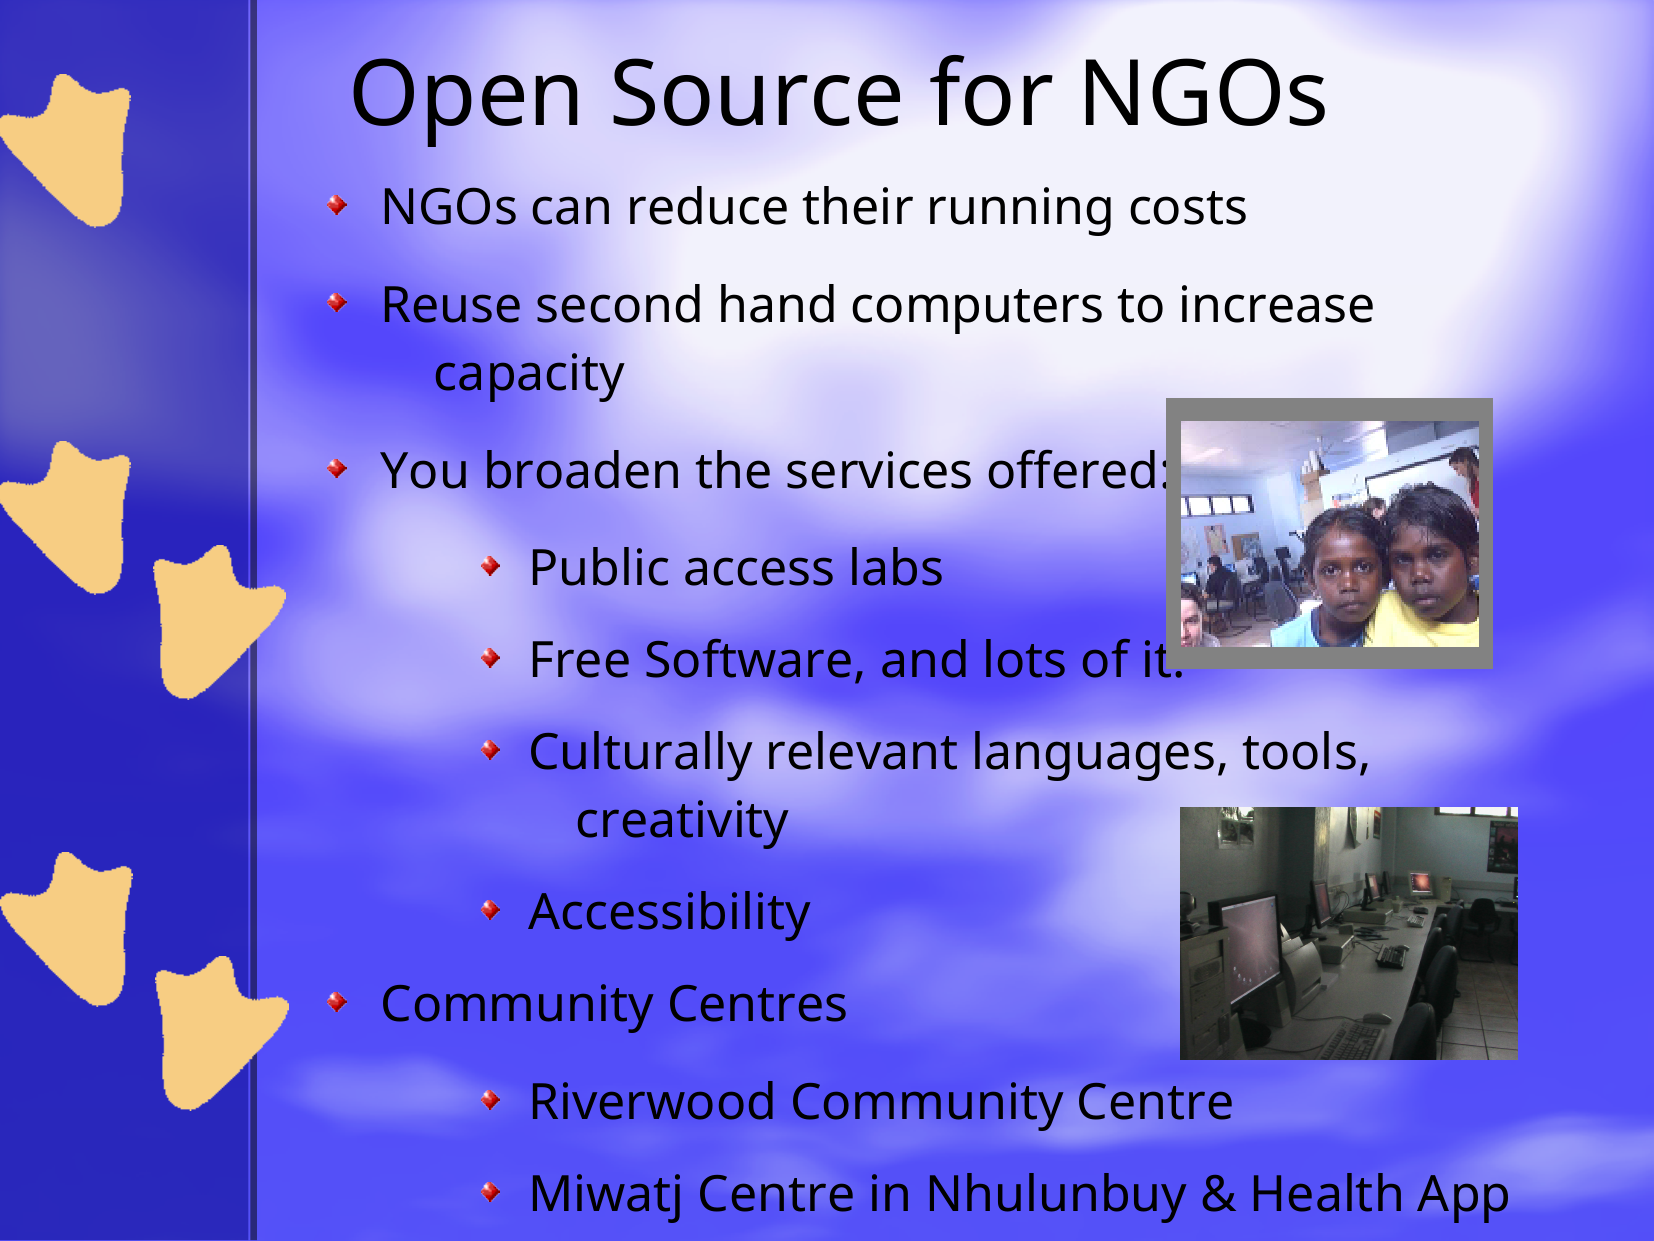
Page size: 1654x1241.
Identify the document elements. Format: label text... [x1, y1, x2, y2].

picture [155, 956, 289, 1111]
text_box Open Source for NGOs [348, 27, 1516, 170]
picture [0, 852, 133, 1007]
list NGOs can reduce their running costs Reuse second hand computers to increase capacity You broaden the services offered: Public access labs Free Software, and lots of it! Culturally relevant languages, tools, creativity Accessibility Community Centres Riverwood Community Centre Miwatj Centre in Nhulunbuy & Health App [292, 170, 1548, 1208]
picture [1180, 807, 1518, 1060]
picture [0, 441, 131, 595]
picture [0, 74, 131, 228]
picture [153, 545, 286, 700]
picture [1166, 398, 1493, 669]
